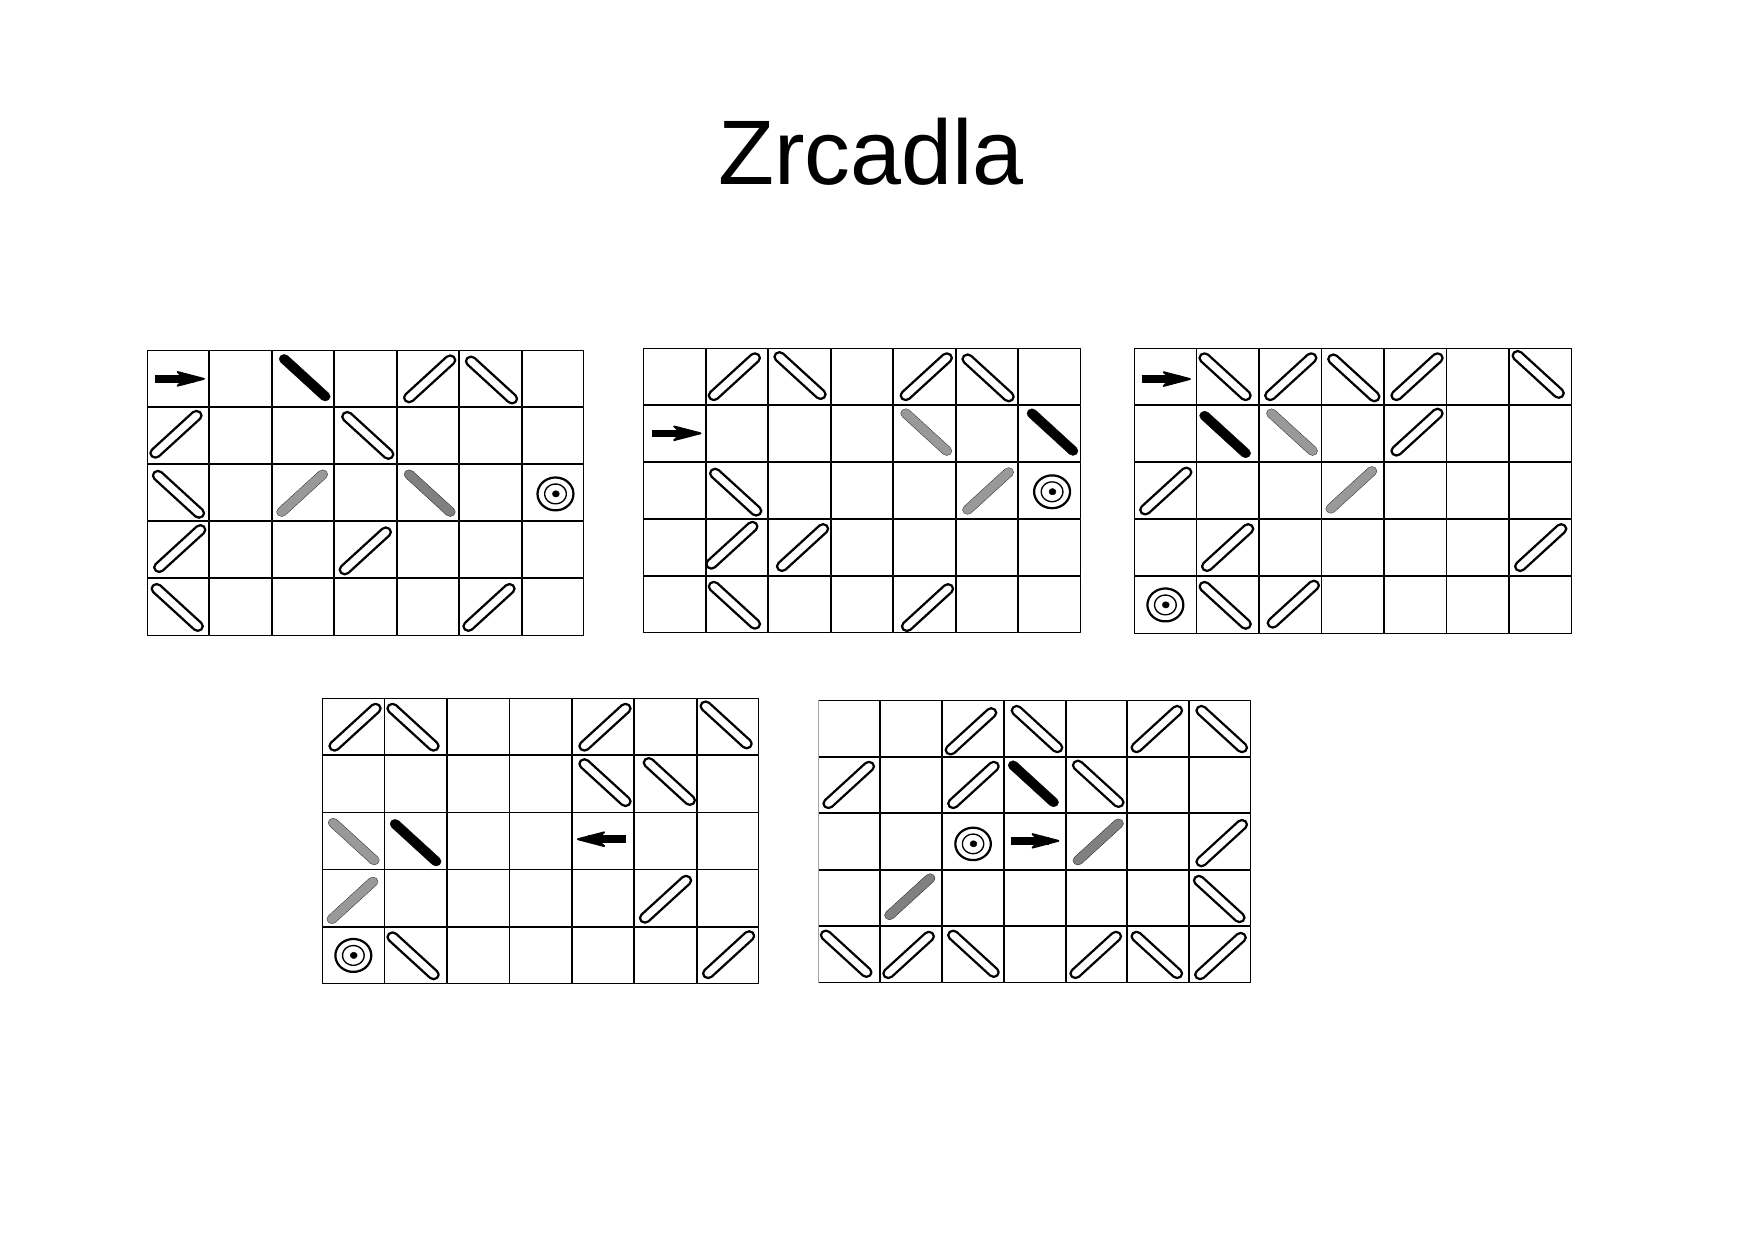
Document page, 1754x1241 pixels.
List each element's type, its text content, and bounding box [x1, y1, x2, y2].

picture [818, 700, 1252, 984]
picture [643, 347, 1082, 634]
title Zrcadla [135, 58, 1608, 247]
picture [146, 349, 585, 637]
picture [321, 698, 761, 985]
picture [1133, 347, 1573, 634]
